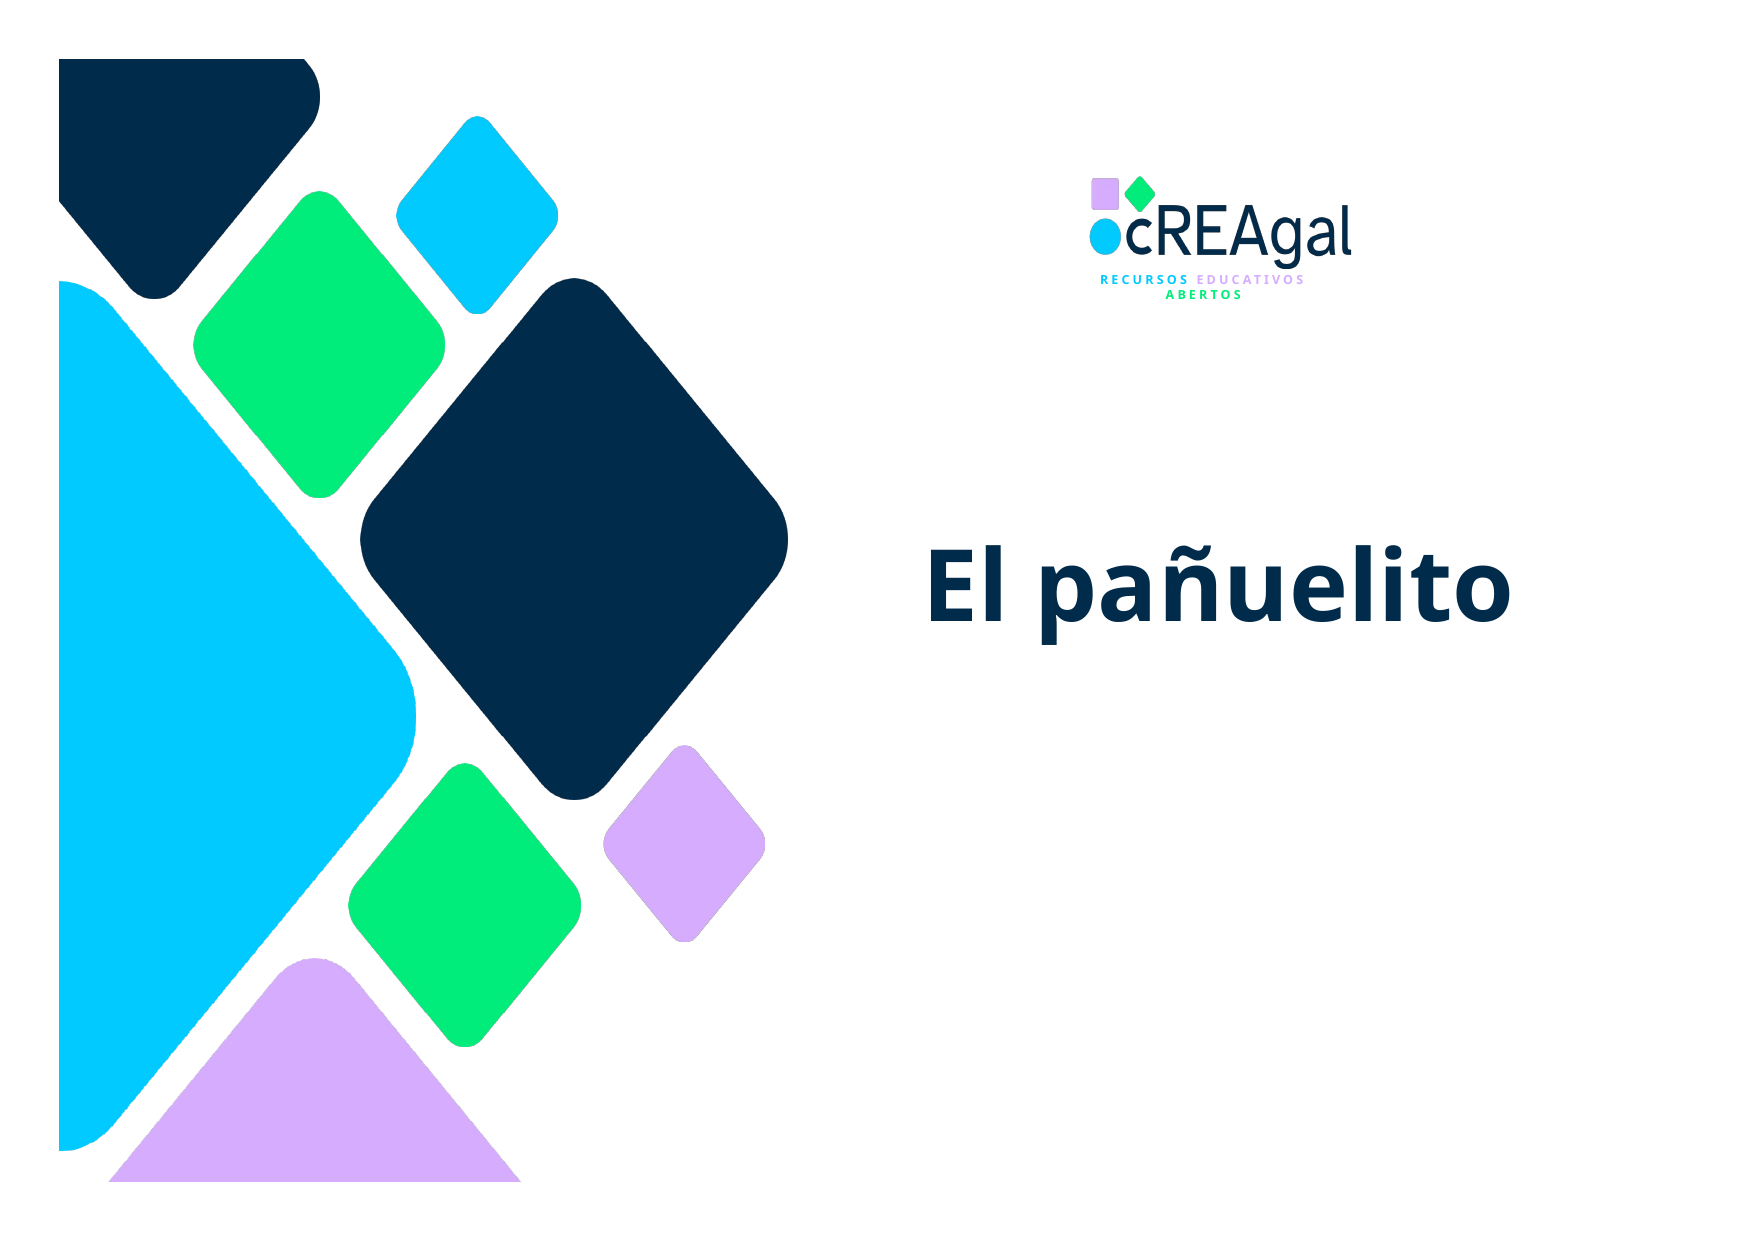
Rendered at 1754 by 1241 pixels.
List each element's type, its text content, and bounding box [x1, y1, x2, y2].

title El pañuelito [856, 413, 1581, 753]
picture [481, 116, 558, 208]
picture [1089, 176, 1352, 269]
picture [59, 59, 788, 1182]
